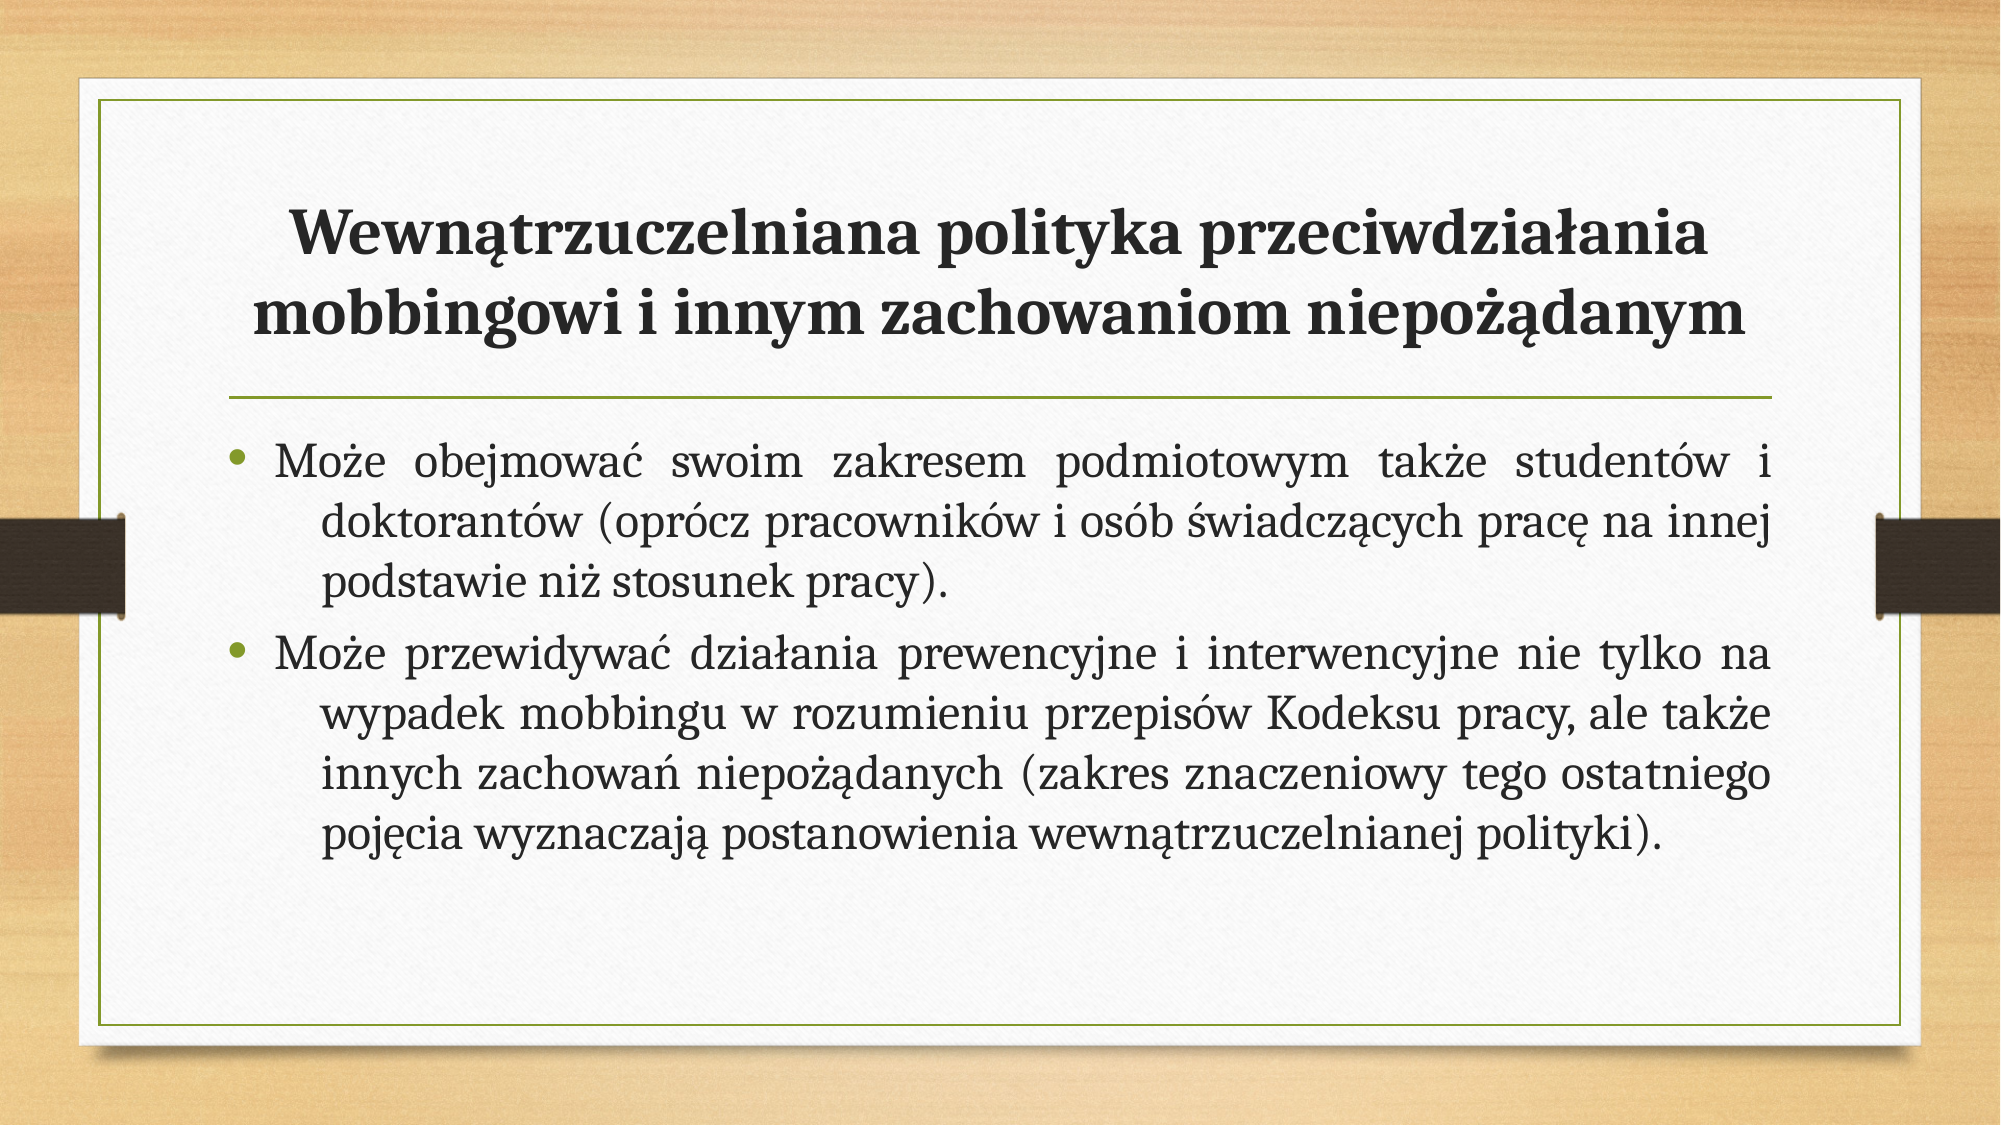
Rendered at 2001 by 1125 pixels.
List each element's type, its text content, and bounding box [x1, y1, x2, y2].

title Wewnątrzuczelniana polityka przeciwdziałania mobbingowi i innym zachowaniom niepożądanym [212, 161, 1788, 376]
list Może obejmować swoim zakresem podmiotowym także studentów i doktorantów (oprócz pracowników i osób świadczących pracę na innej podstawie niż stosunek pracy). Może przewidywać działania prewencyjne i interwencyjne nie tylko na wypadek mobbingu w rozumieniu przepisów Kodeksu pracy, ale także innych zachowań niepożądanych (zakres znaczeniowy tego ostatniego pojęcia wyznaczają postanowienia wewnątrzuczelnianej polityki). [212, 419, 1788, 964]
